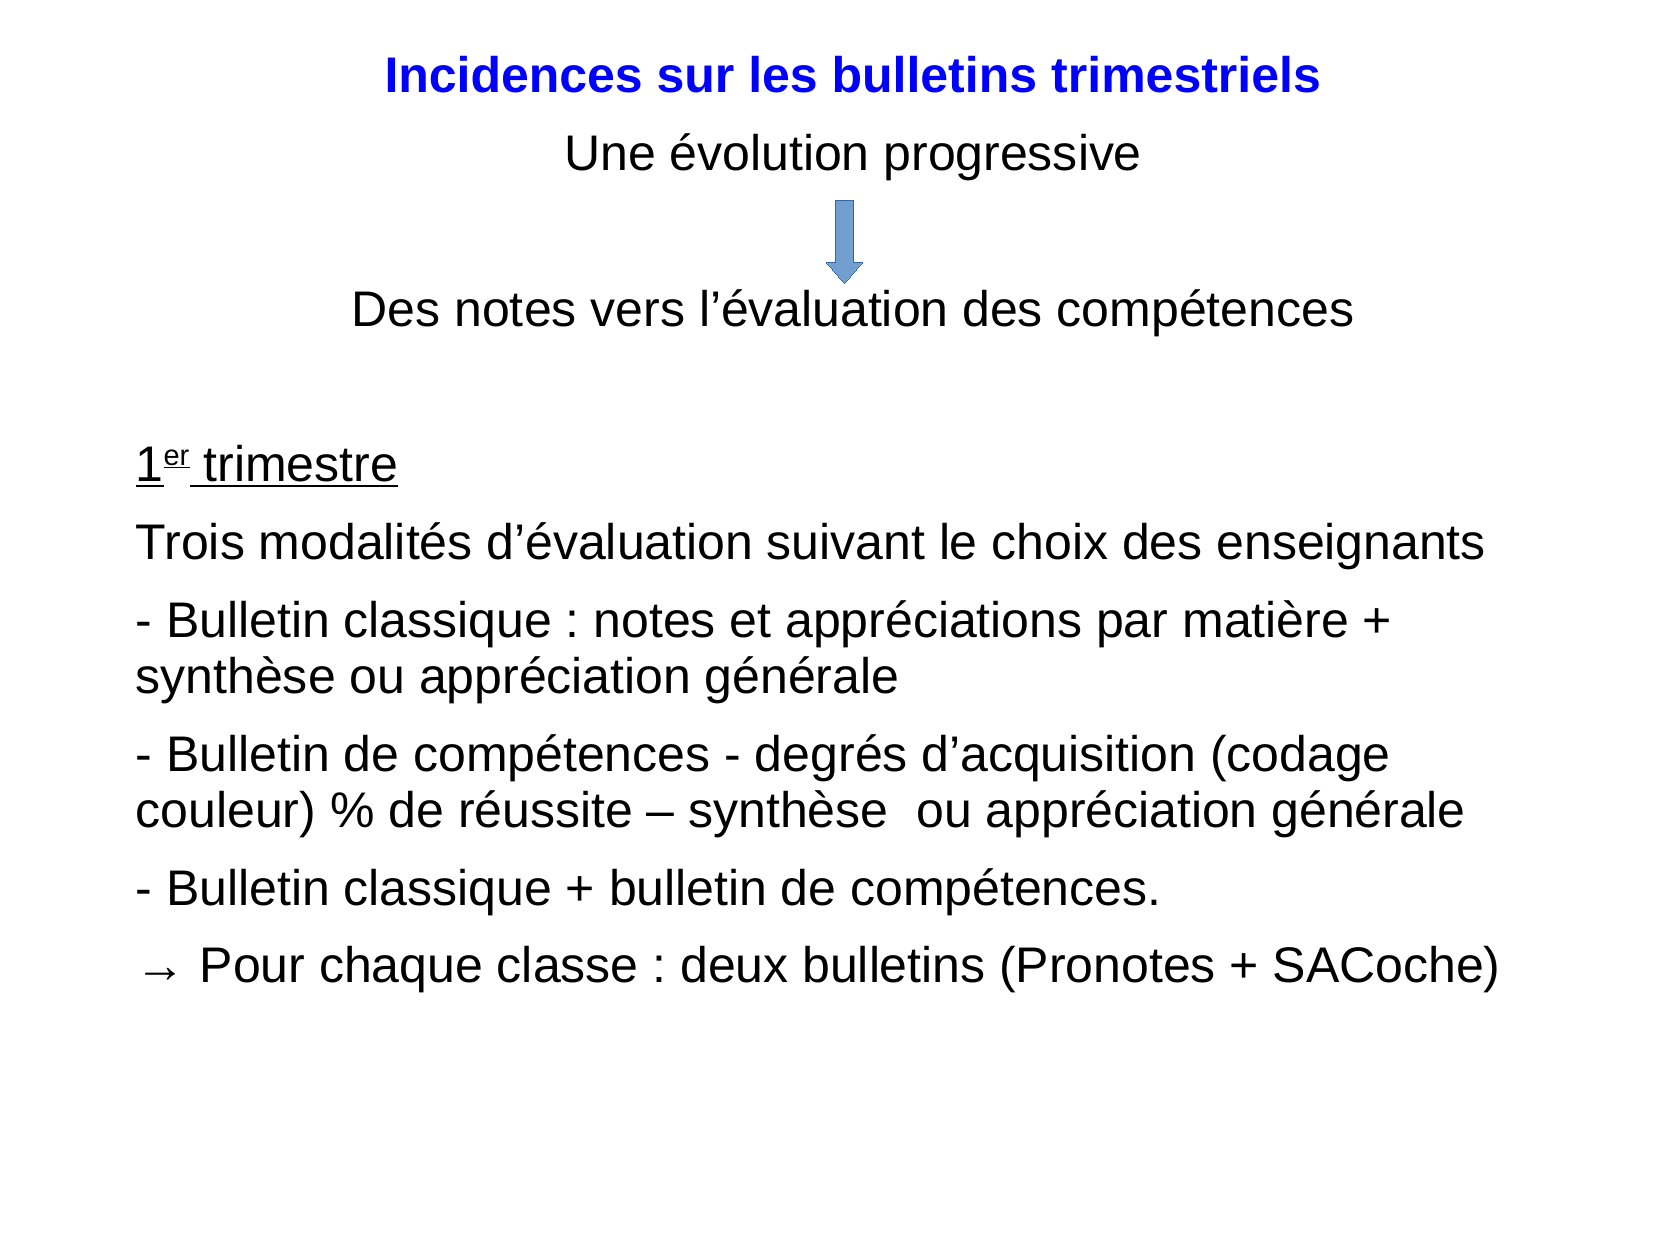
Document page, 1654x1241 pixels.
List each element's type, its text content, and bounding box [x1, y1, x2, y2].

text_box [826, 200, 863, 284]
list Incidences sur les bulletins trimestriels Une évolution progressive Des notes vers l’évaluation des compétences 1er trimestre Trois modalités d’évaluation suivant le choix des enseignants - Bulletin classique : notes et appréciations par matière + synthèse ou appréciation générale - Bulletin de compétences - degrés d’acquisition (codage couleur) % de réussite – synthèse ou appréciation générale - Bulletin classique + bulletin de compétences. → Pour chaque classe : deux bulletins (Pronotes + SACoche) [82, 47, 1571, 1010]
